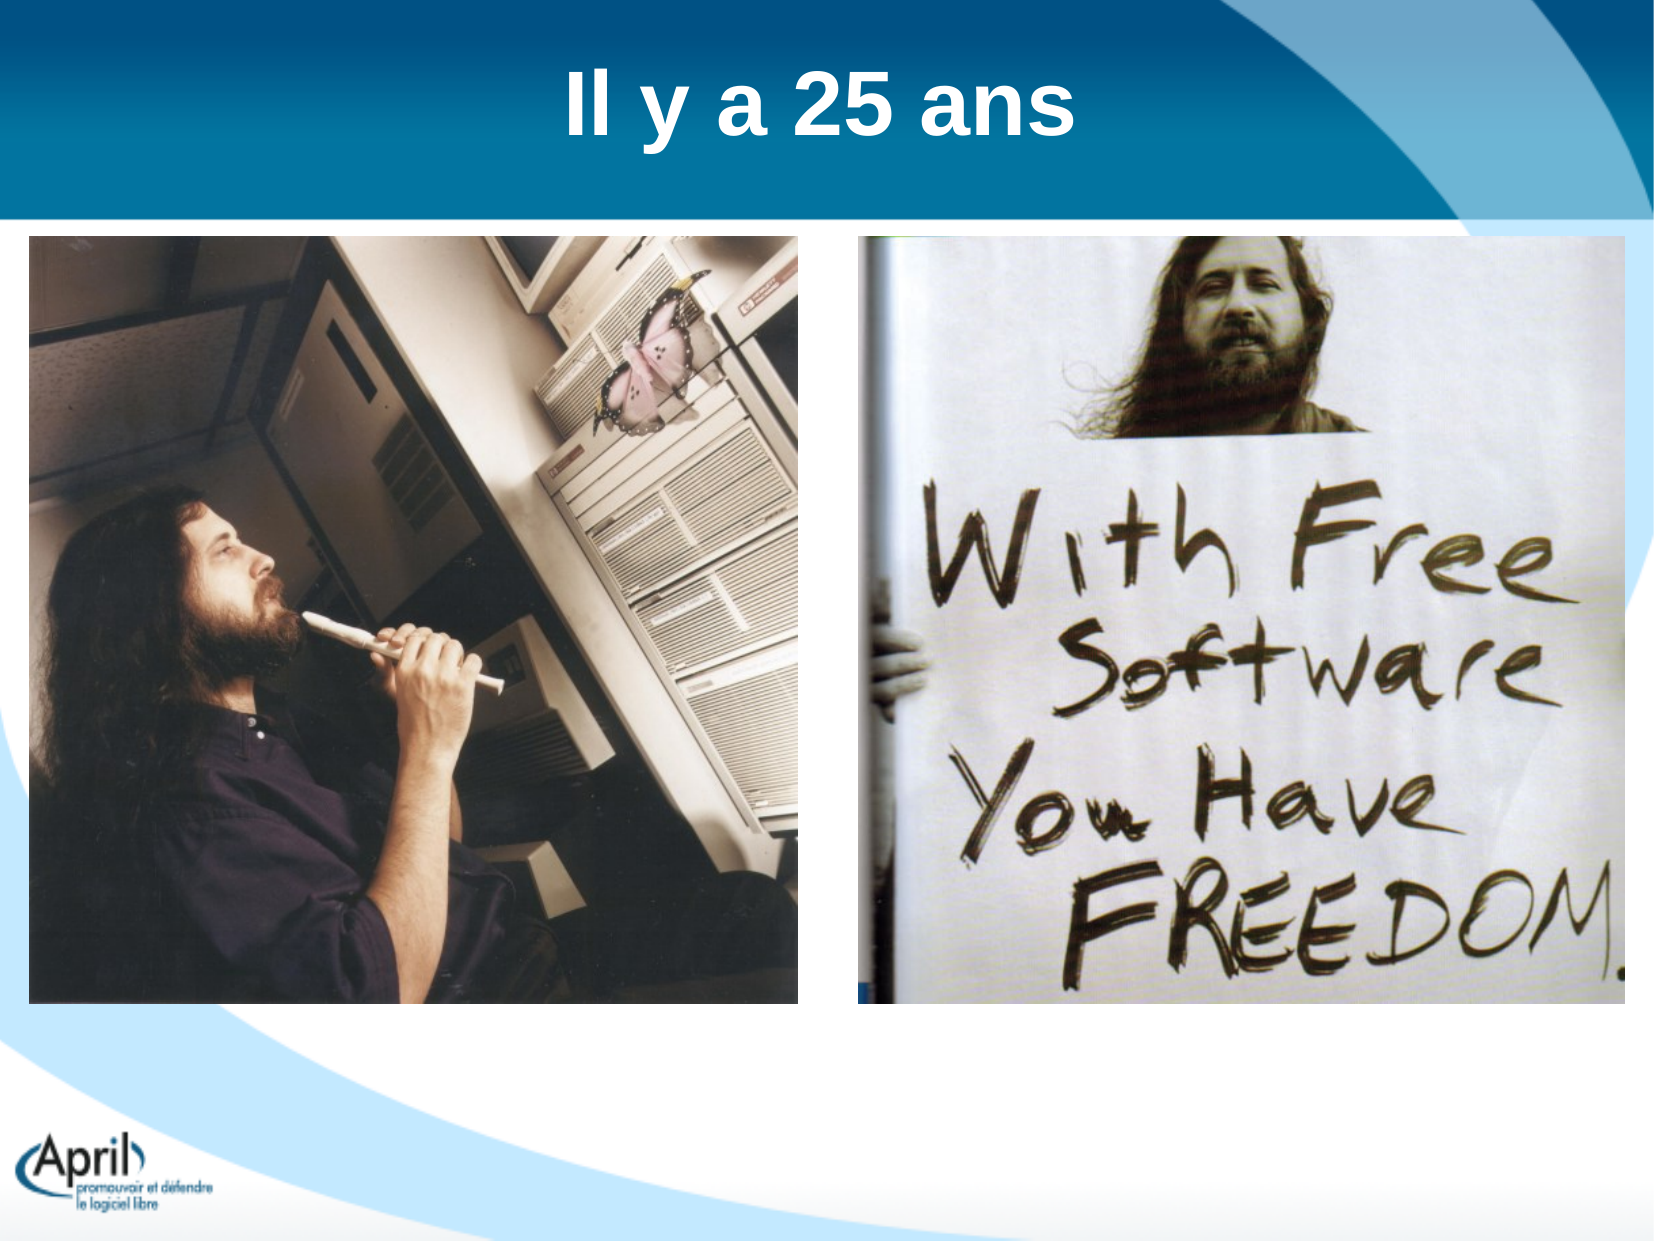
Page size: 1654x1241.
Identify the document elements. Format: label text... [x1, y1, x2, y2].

title Il y a 25 ans [76, 7, 1565, 200]
picture [0, 0, 1654, 1241]
subtitle [82, 297, 1571, 1102]
